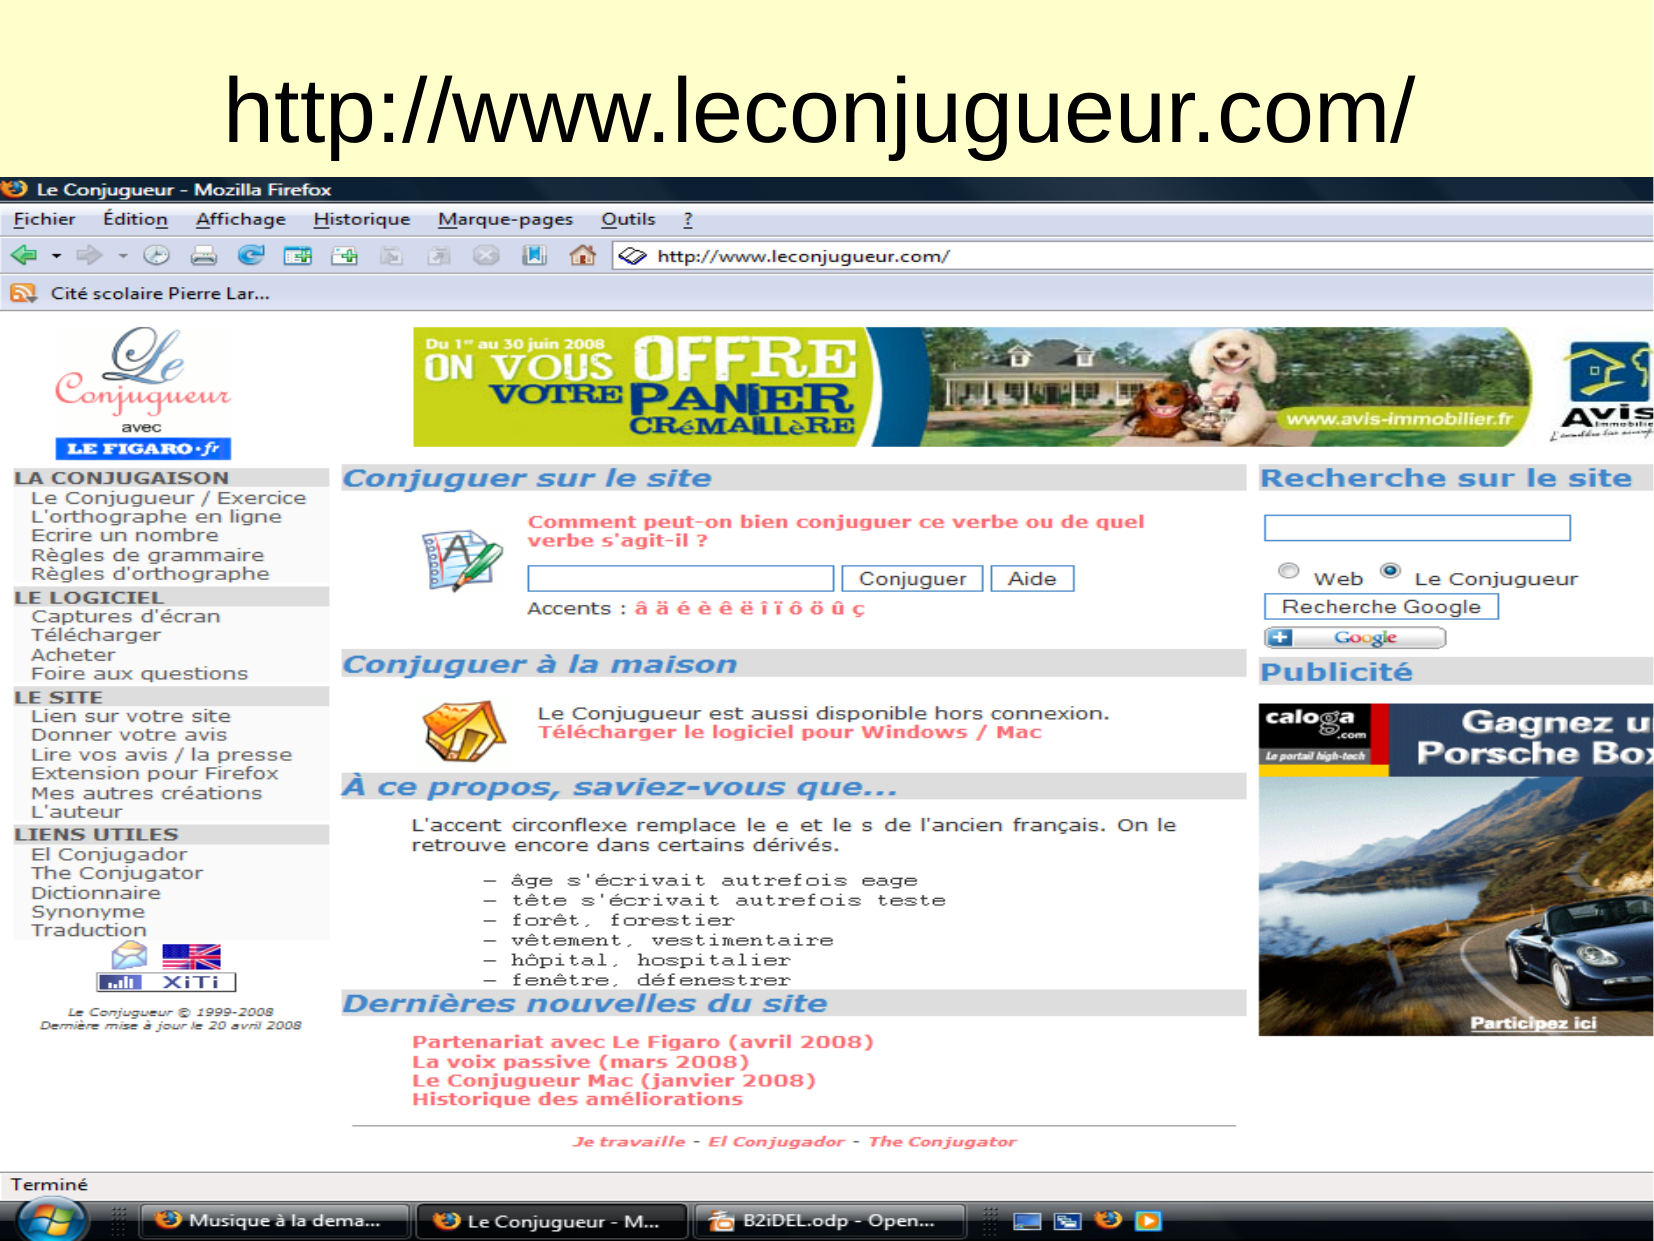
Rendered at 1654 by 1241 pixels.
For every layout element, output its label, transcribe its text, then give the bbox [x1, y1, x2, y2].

title http://www.leconjugueur.com/ [76, 59, 1565, 162]
picture [0, 177, 1654, 1241]
